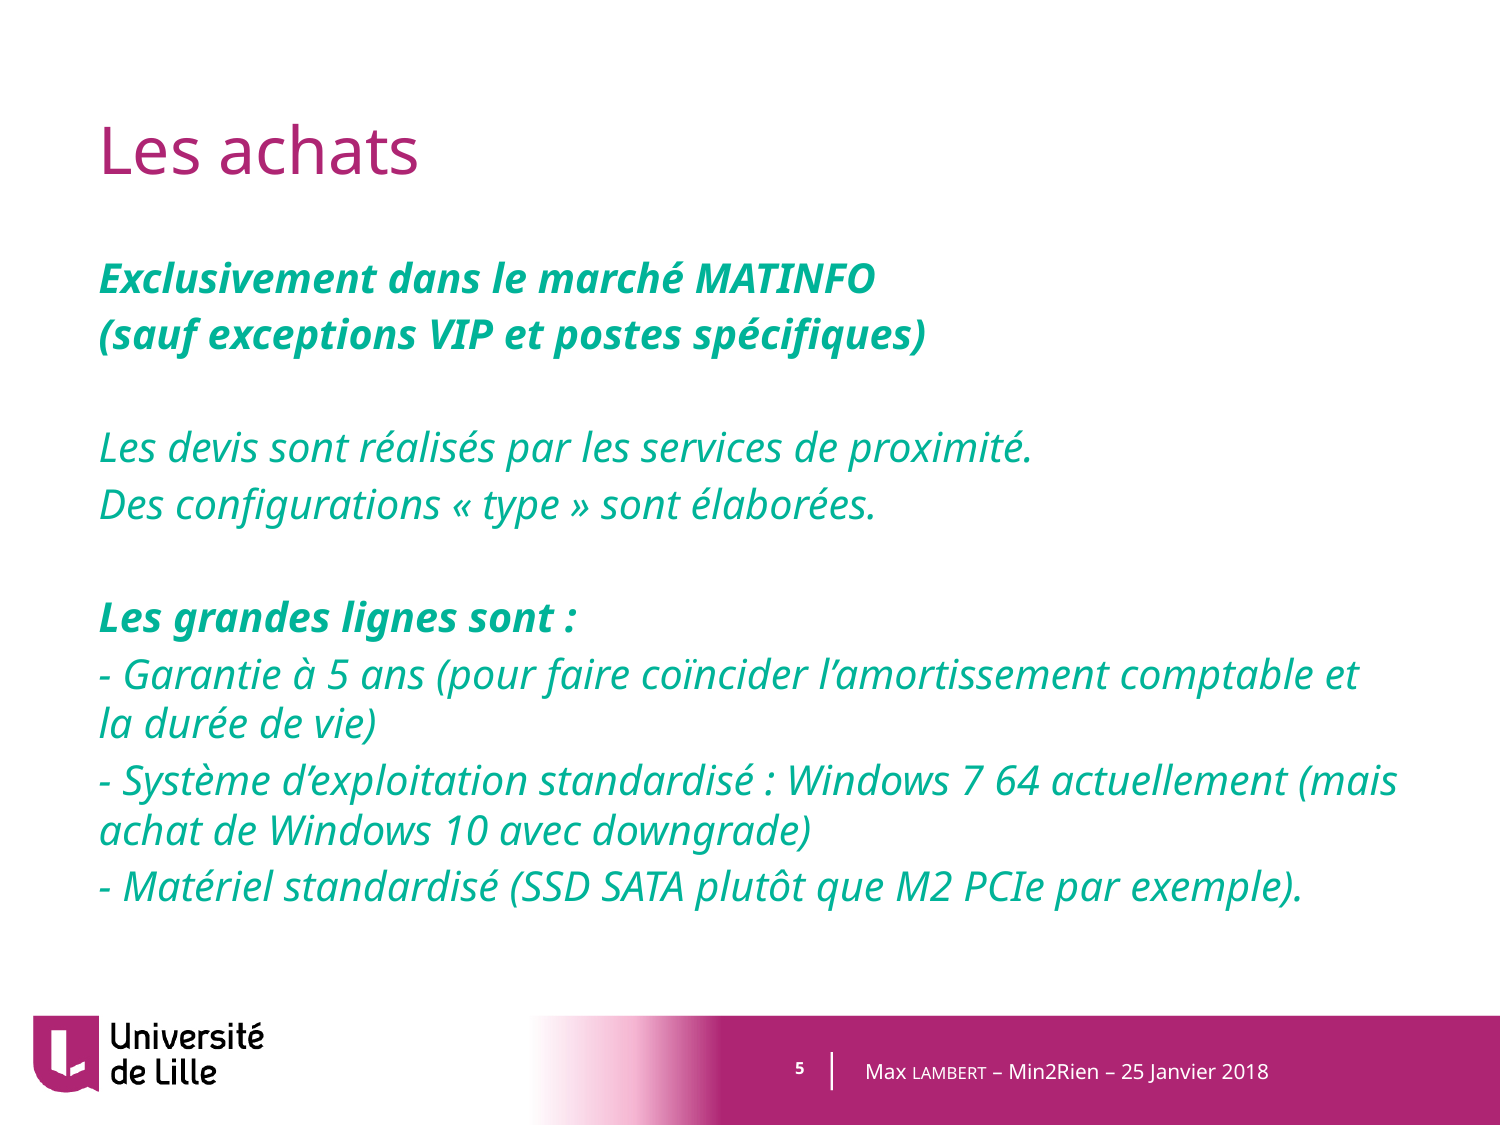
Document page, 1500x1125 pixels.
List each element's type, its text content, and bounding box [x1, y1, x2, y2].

picture [0, 0, 1500, 1125]
list Les achats Exclusivement dans le marché MATINFO (sauf exceptions VIP et postes spécifiques) Les devis sont réalisés par les services de proximité. Des configurations « type » sont élaborées. Les grandes lignes sont : - Garantie à 5 ans (pour faire coïncider l’amortissement comptable et la durée de vie) - Système d’exploitation standardisé : Windows 7 64 actuellement (mais achat de Windows 10 avec downgrade) - Matériel standardisé (SSD SATA plutôt que M2 PCIe par exemple). [98, 108, 1401, 911]
